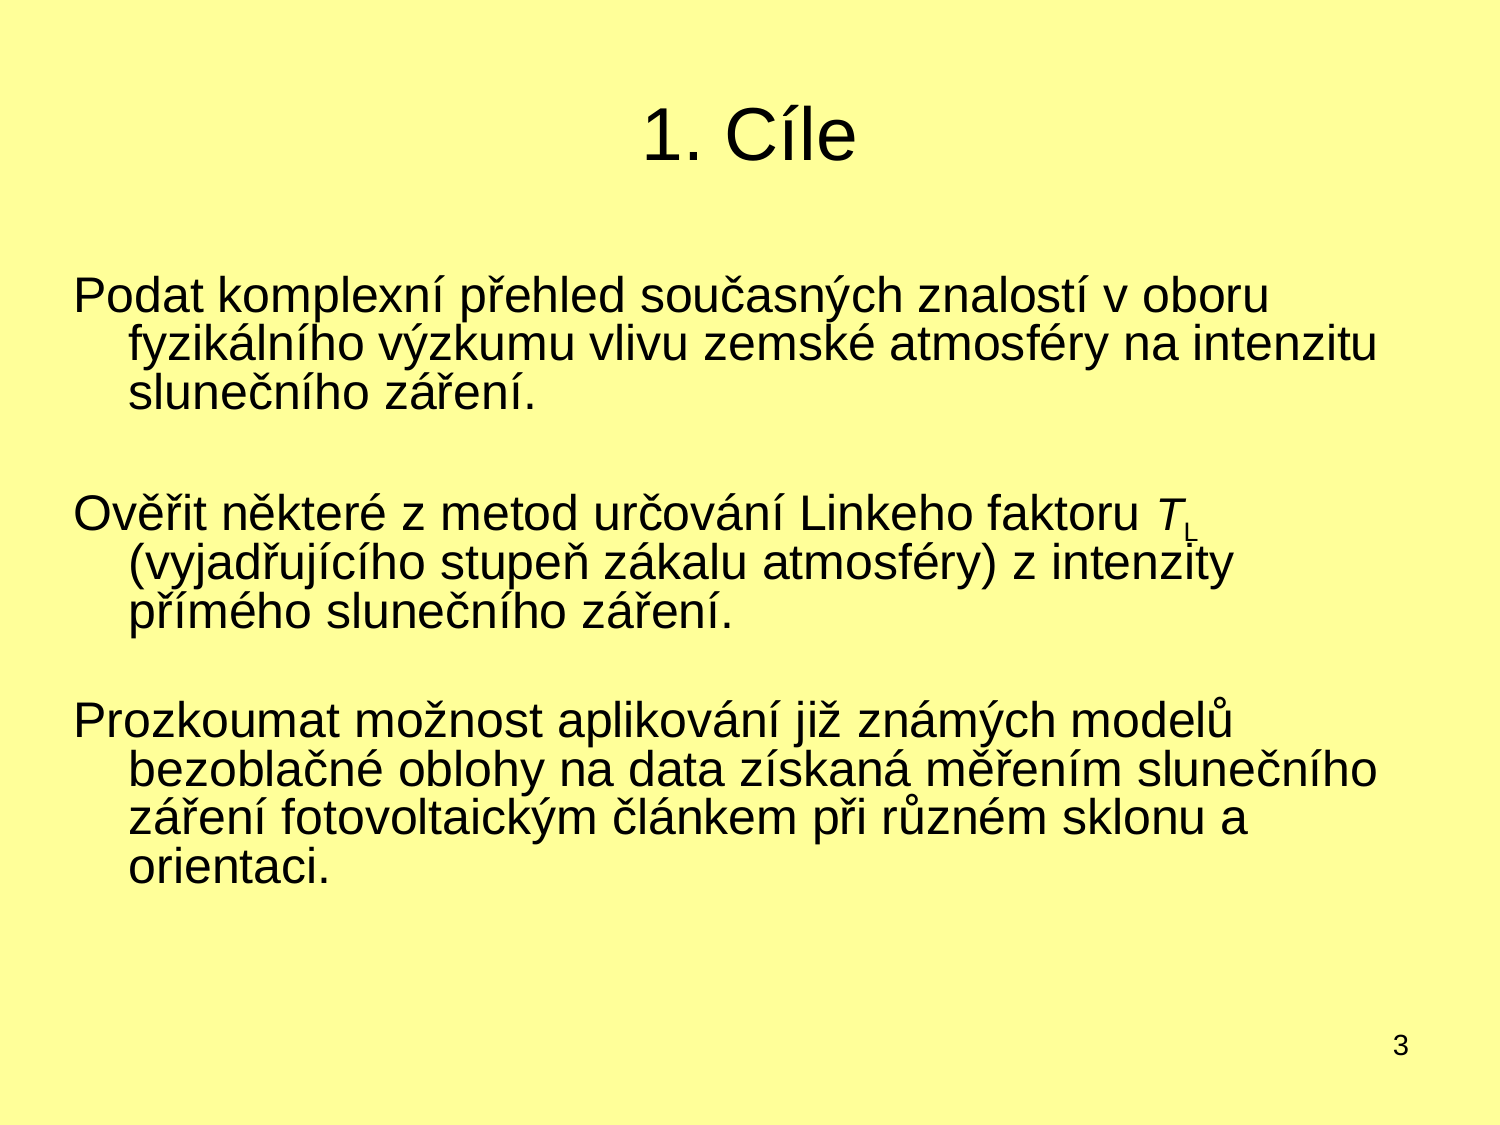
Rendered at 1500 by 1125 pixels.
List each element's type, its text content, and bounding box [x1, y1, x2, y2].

title 1. Cíle [75, 45, 1426, 233]
text_box Podat komplexní přehled současných znalostí v oboru fyzikálního výzkumu vlivu zemské atmosféry na intenzitu slunečního záření. Ověřit některé z metod určování Linkeho faktoru TL (vyjadřujícího stupeň zákalu atmosféry) z intenzity přímého slunečního záření. Prozkoumat možnost aplikování již známých modelů bezoblačné oblohy na data získaná měřením slunečního záření fotovoltaickým článkem při různém sklonu a orientaci. [58, 265, 1459, 903]
